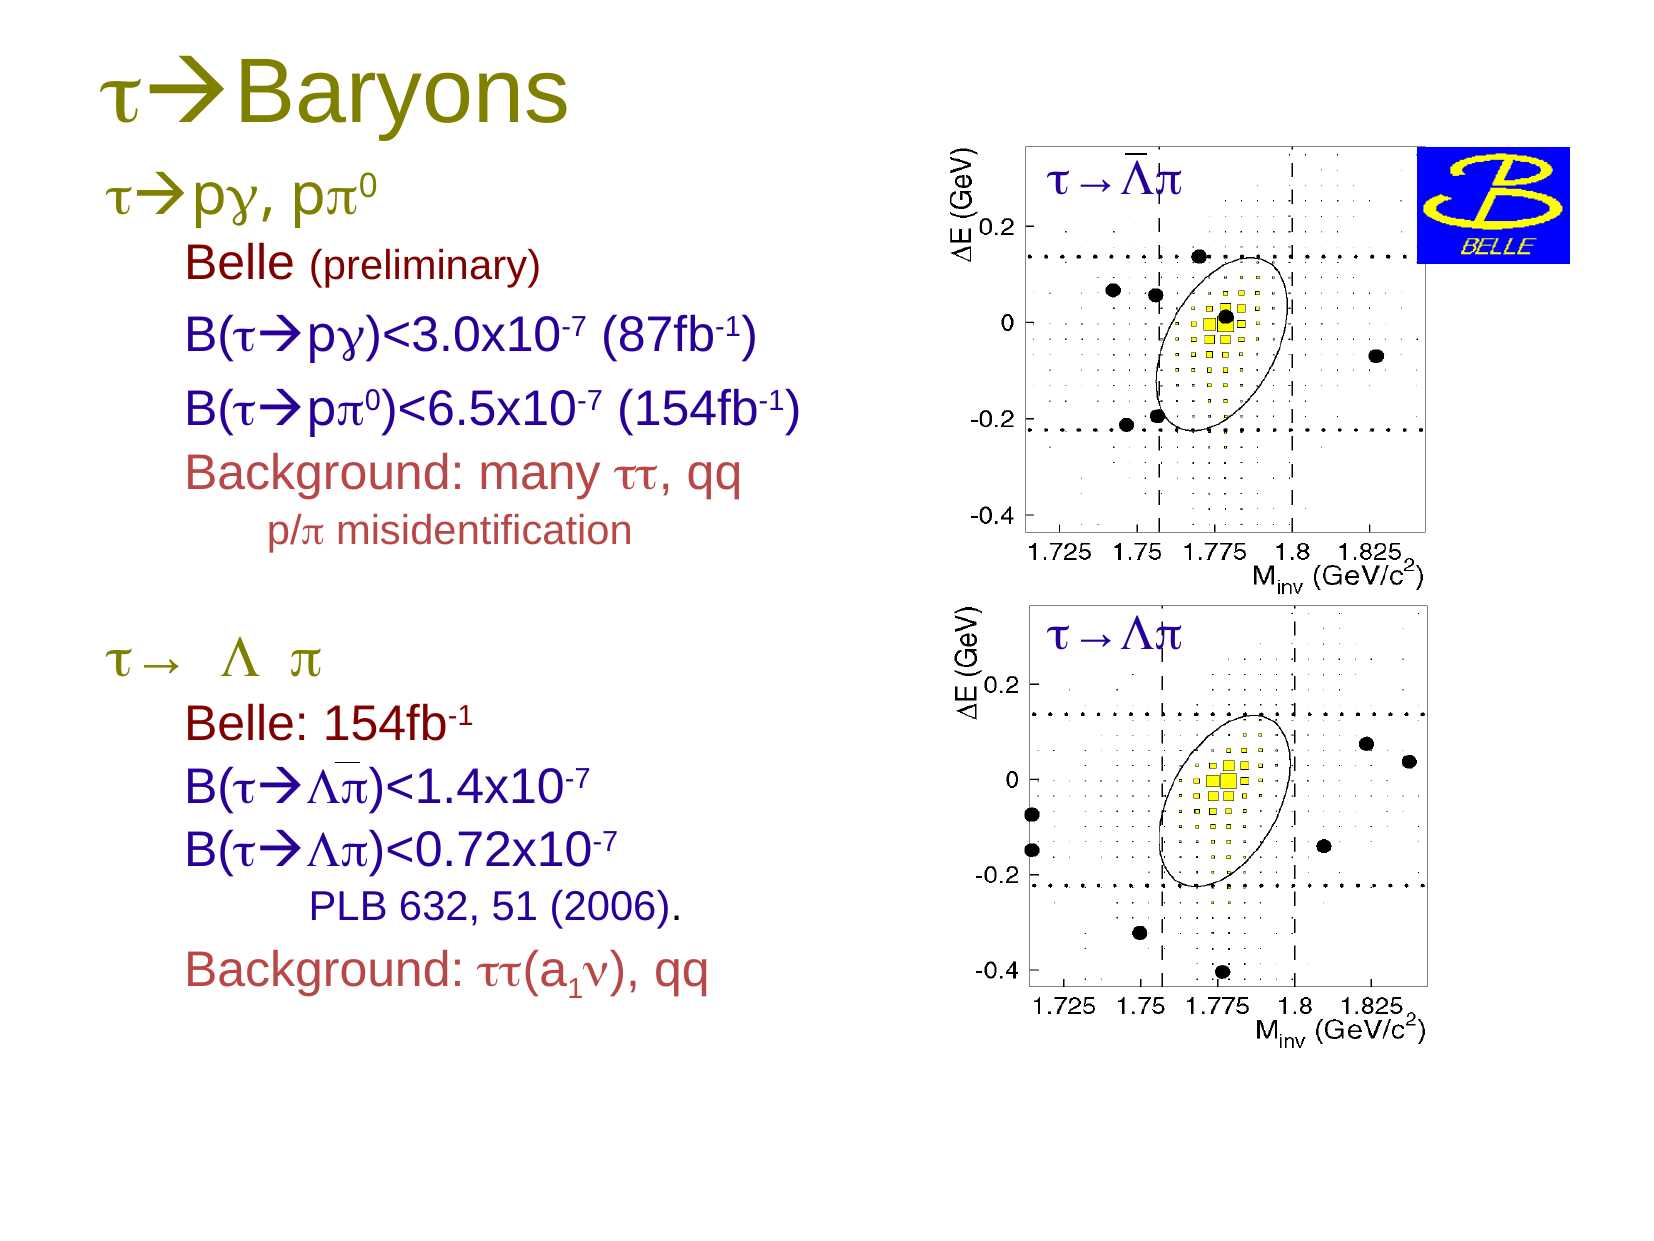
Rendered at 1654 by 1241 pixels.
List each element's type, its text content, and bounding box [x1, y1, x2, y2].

text_box →L [1033, 141, 1197, 218]
picture [951, 602, 1429, 1052]
text_box →L [1033, 596, 1197, 673]
picture [945, 143, 1570, 598]
list p, p0 Belle (preliminary) B(p)<3.0x10-7 (87fb-1) B(p0)<6.5x10-7 (154fb-1) Background: many , qq p/ misidentification t→ L p Belle: 154fb-1 B()<1.4x10-7 B()<0.72x10-7 PLB 632, 51 (2006). Background: (a1), qq [75, 150, 933, 1051]
title Baryons [87, 22, 1438, 151]
